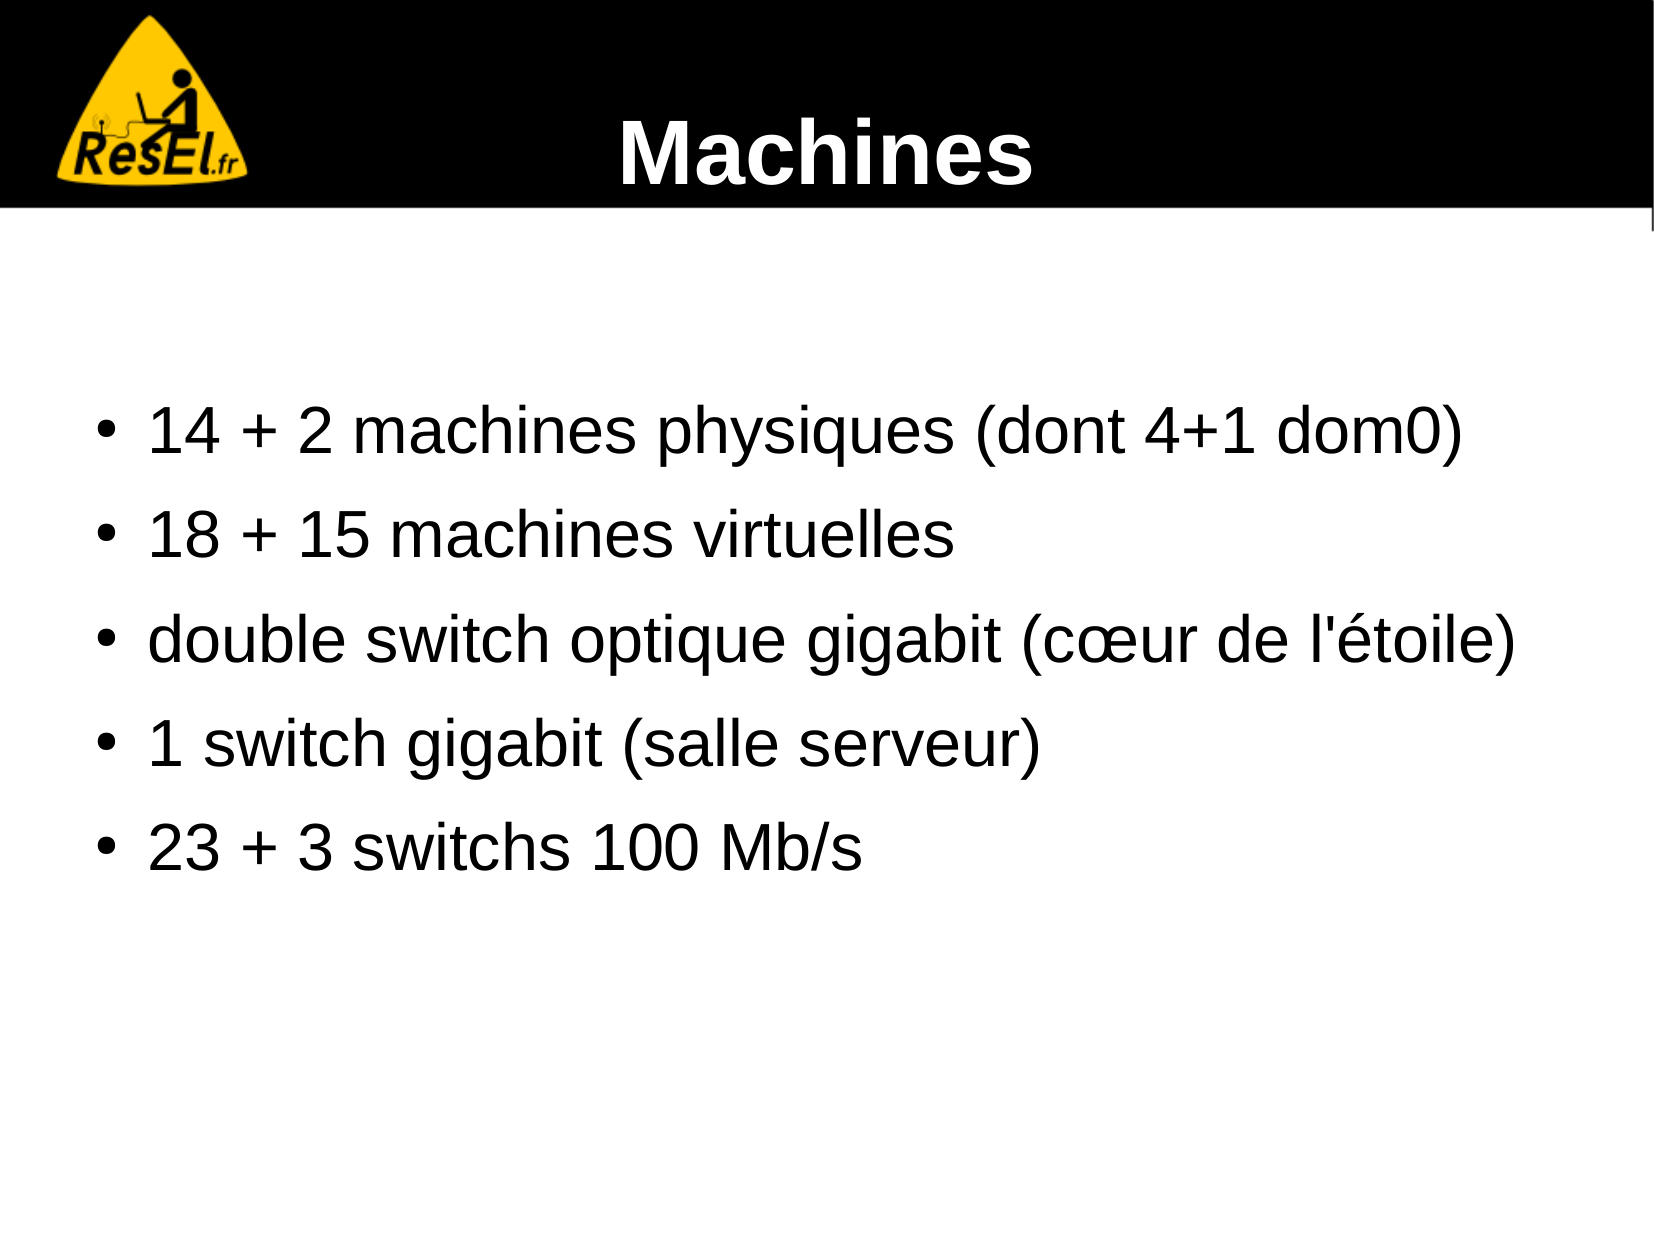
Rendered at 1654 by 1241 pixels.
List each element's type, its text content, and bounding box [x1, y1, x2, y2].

title Machines [82, 49, 1571, 257]
list 14 + 2 machines physiques (dont 4+1 dom0) 18 + 15 machines virtuelles double switch optique gigabit (cœur de l'étoile) 1 switch gigabit (salle serveur) 23 + 3 switchs 100 Mb/s [76, 288, 1565, 1093]
picture [0, 0, 1654, 1241]
